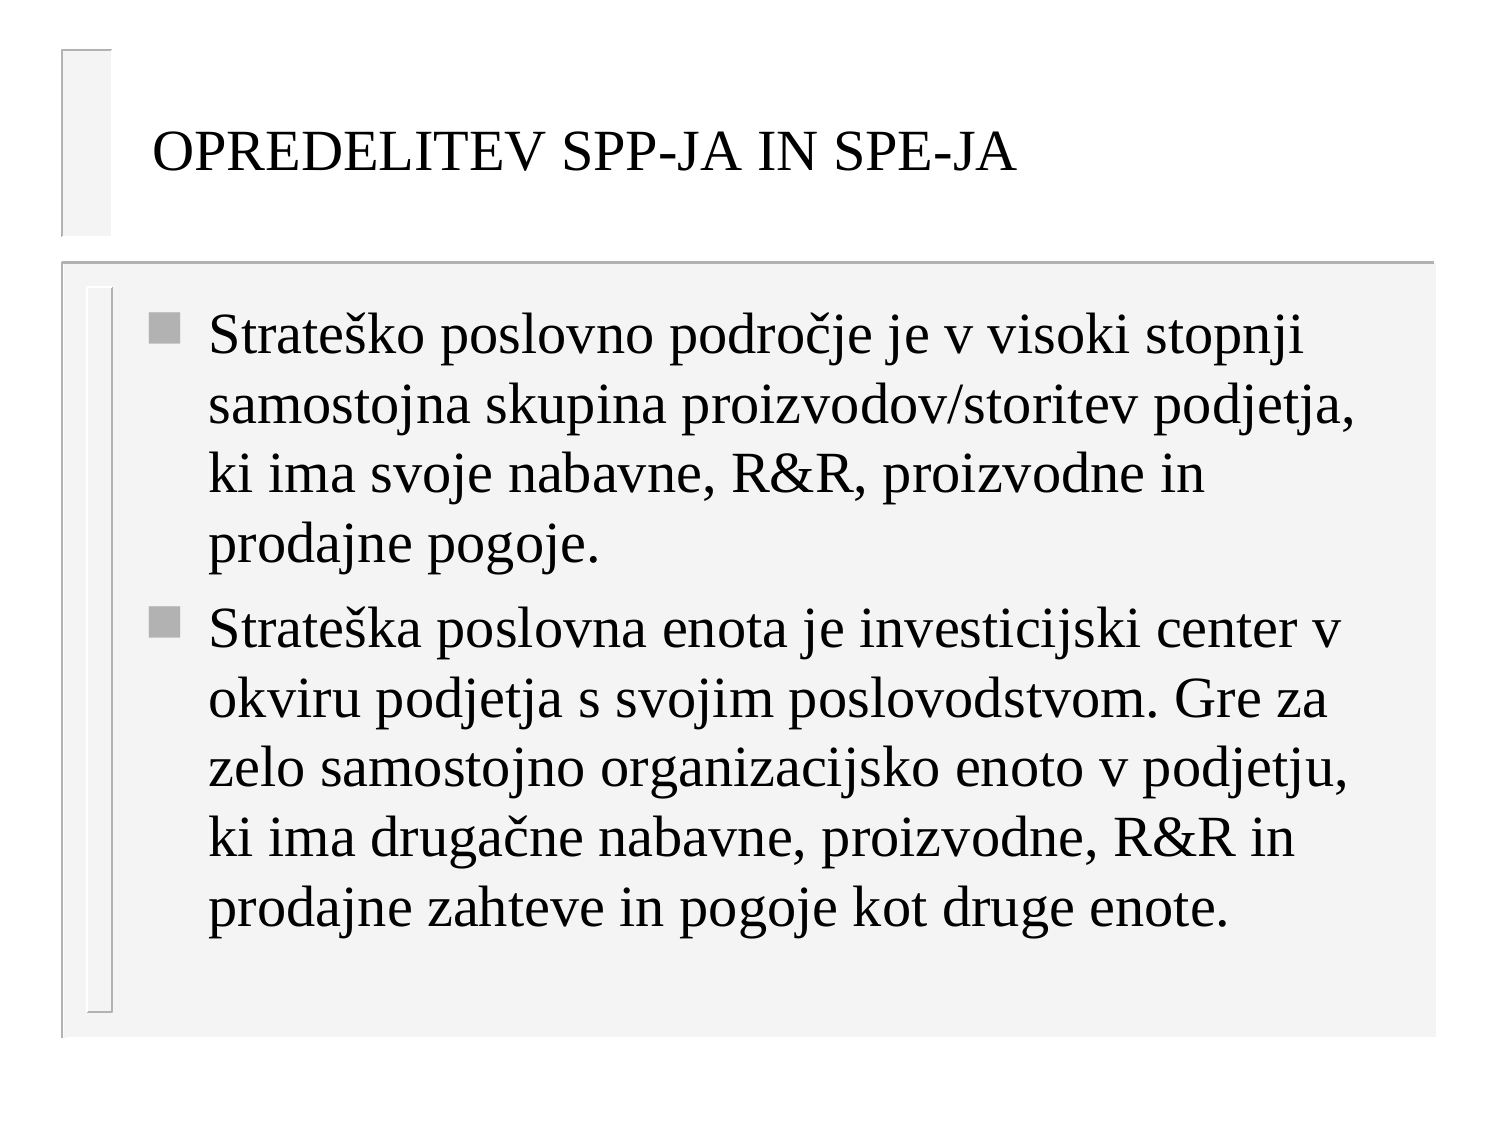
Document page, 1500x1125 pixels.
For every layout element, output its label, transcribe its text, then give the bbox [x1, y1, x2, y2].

list Strateško poslovno področje je v visoki stopnji samostojna skupina proizvodov/storitev podjetja, ki ima svoje nabavne, R&R, proizvodne in prodajne pogoje. Strateška poslovna enota je investicijski center v okviru podjetja s svojim poslovodstvom. Gre za zelo samostojno organizacijsko enoto v podjetju, ki ima drugačne nabavne, proizvodne, R&R in prodajne zahteve in pogoje kot druge enote. [137, 287, 1413, 963]
title OPREDELITEV SPP-JA IN SPE-JA [137, 56, 1413, 238]
